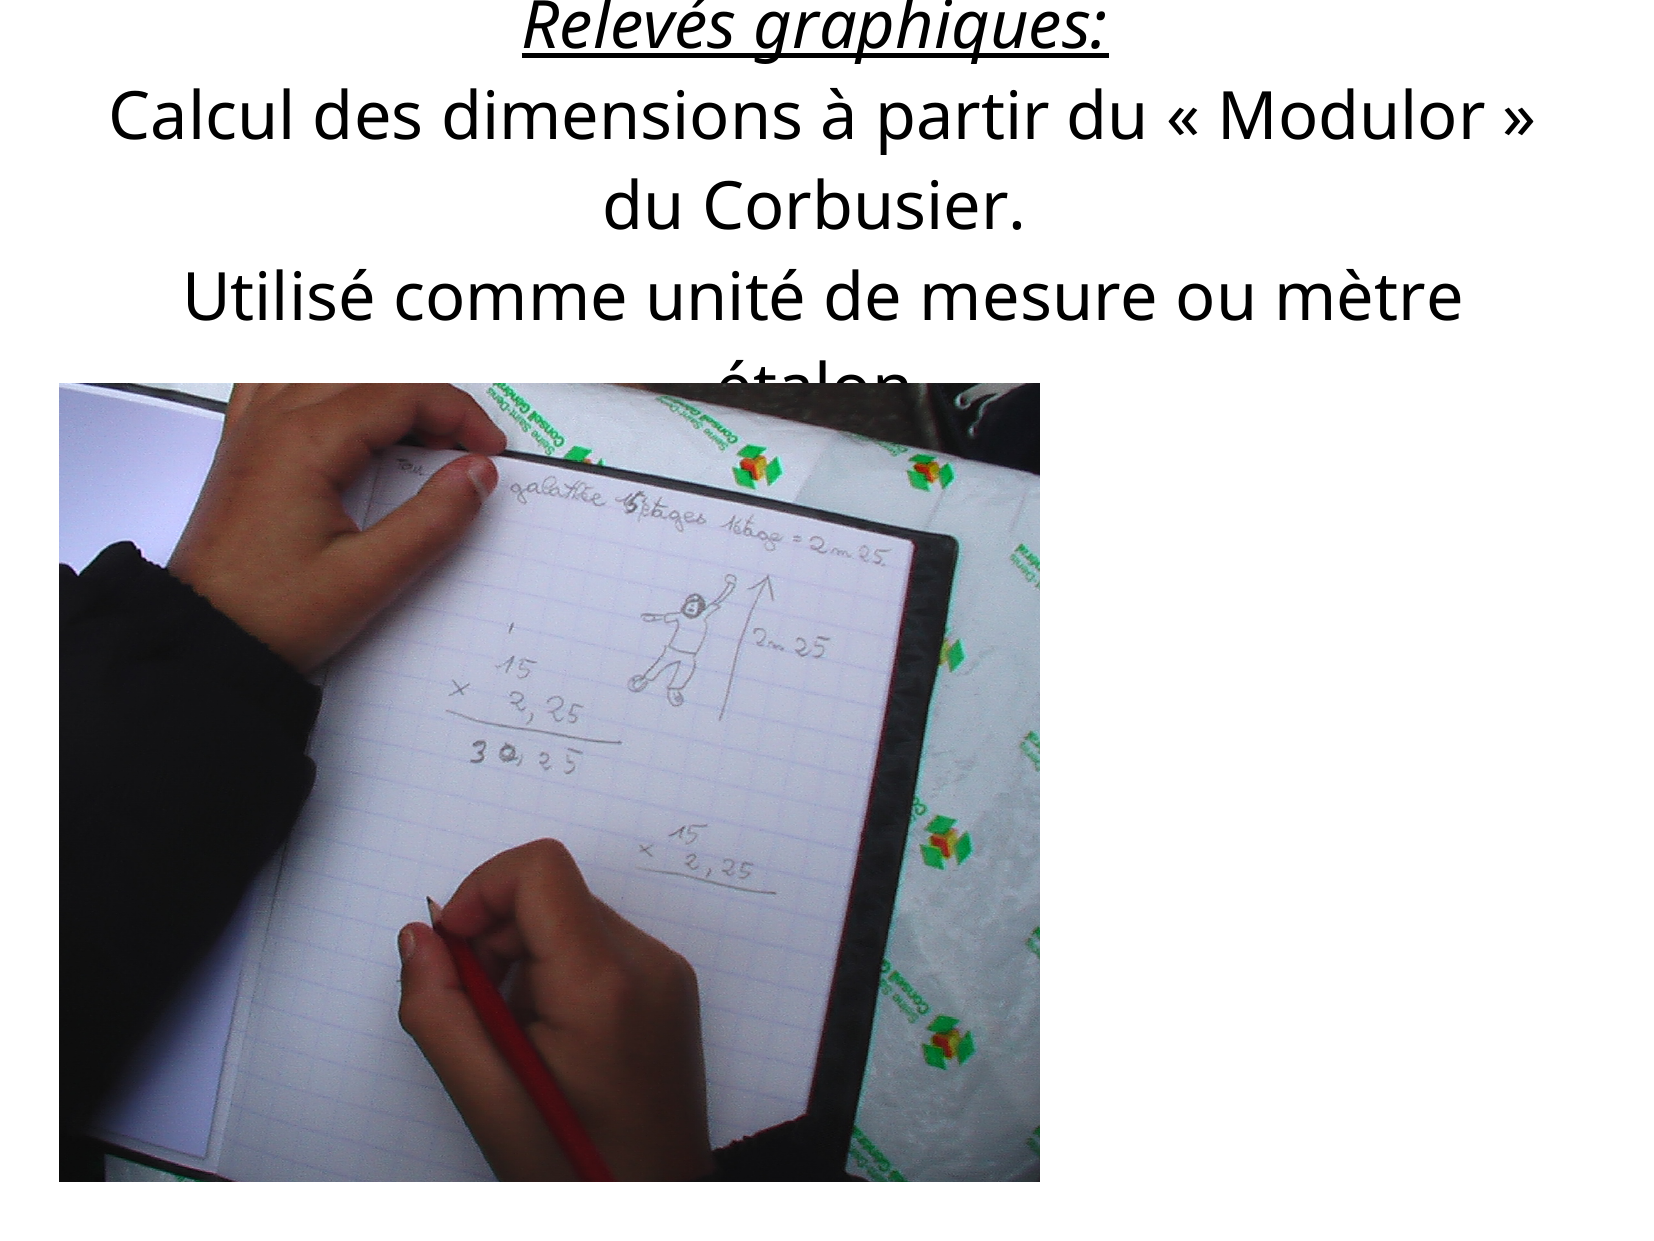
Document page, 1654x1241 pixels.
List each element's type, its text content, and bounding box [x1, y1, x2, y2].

title Relevés graphiques: Calcul des dimensions à partir du « Modulor » du Corbusier. Utilisé comme unité de mesure ou mètre étalon. [82, 17, 1565, 390]
picture [59, 383, 1040, 1182]
